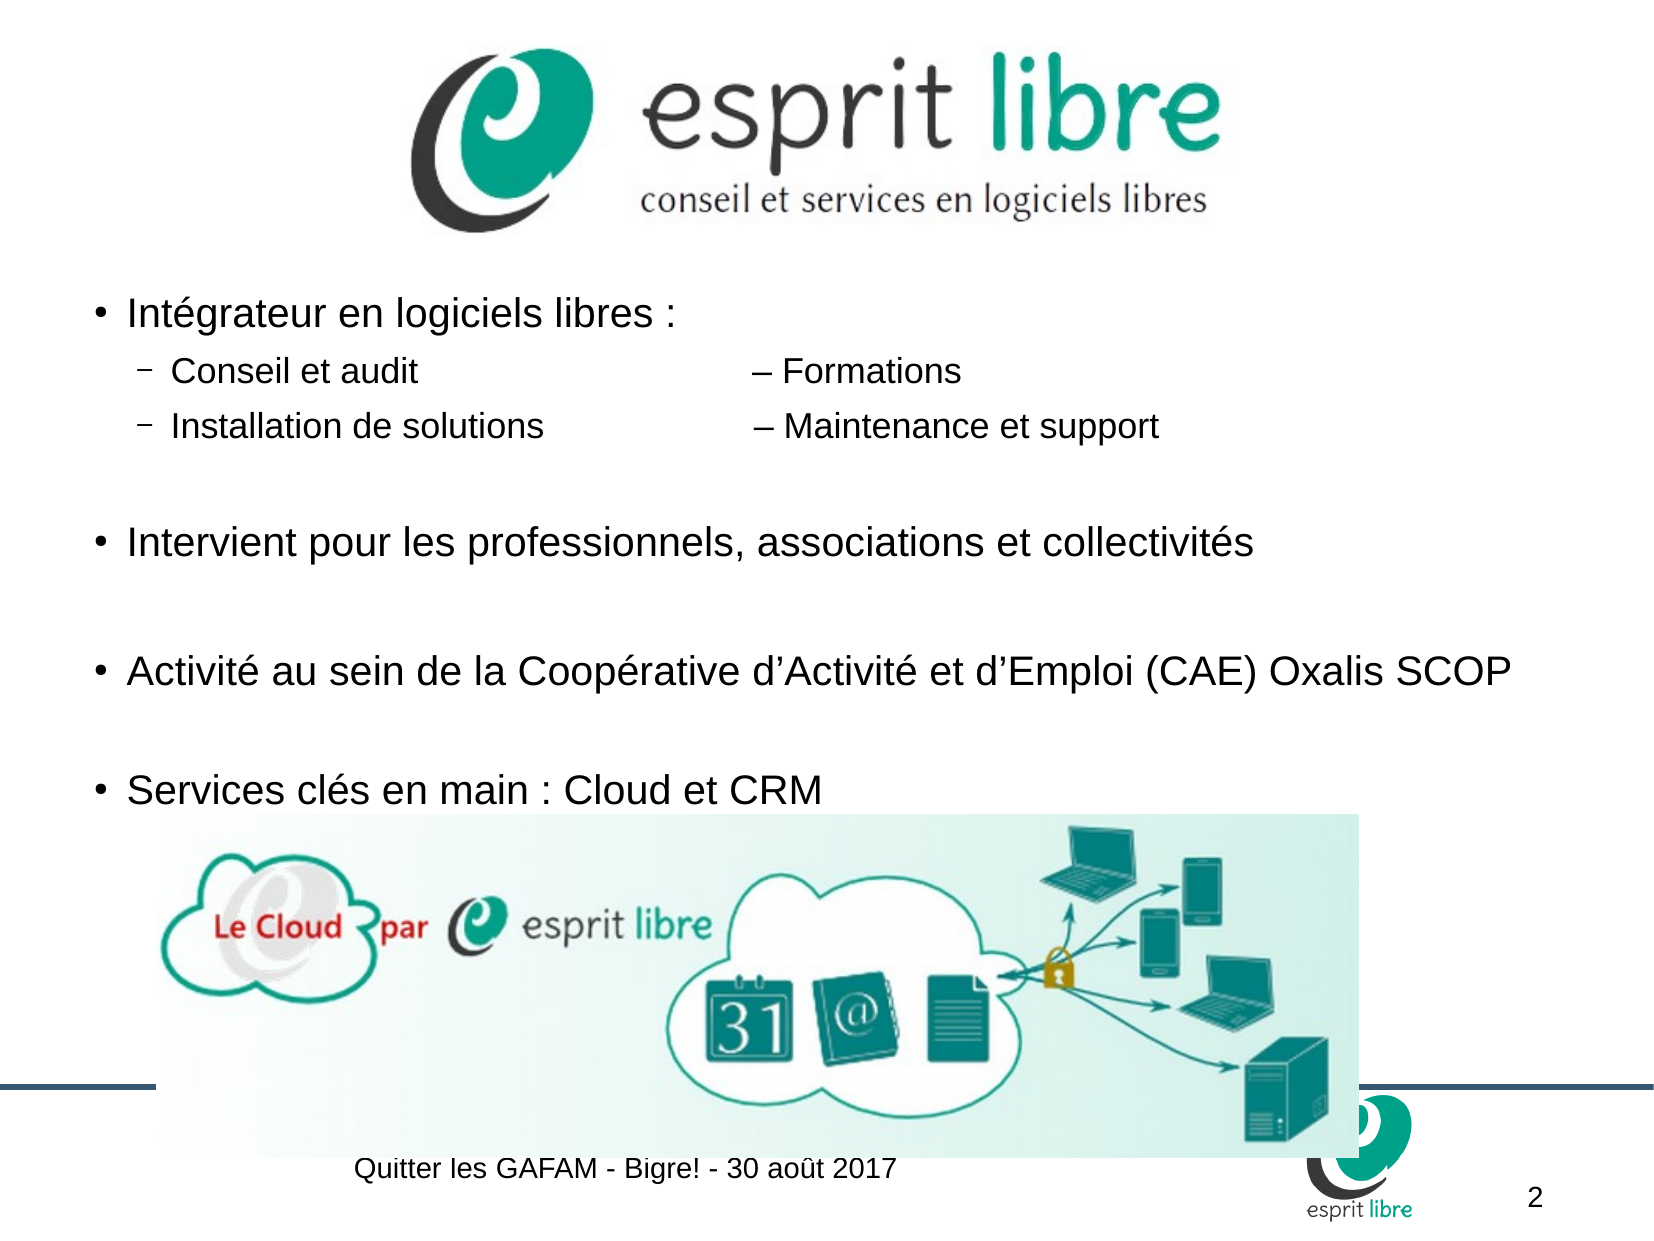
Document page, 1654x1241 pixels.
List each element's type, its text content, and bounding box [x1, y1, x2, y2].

picture [156, 814, 1424, 1223]
picture [382, 46, 1244, 236]
list Intégrateur en logiciels libres : Conseil et audit – Formations Installation de solutions – Maintenance et support Intervient pour les professionnels, associations et collectivités Activité au sein de la Coopérative d’Activité et d’Emploi (CAE) Oxalis SCOP Services clés en main : Cloud et CRM [82, 290, 1571, 815]
